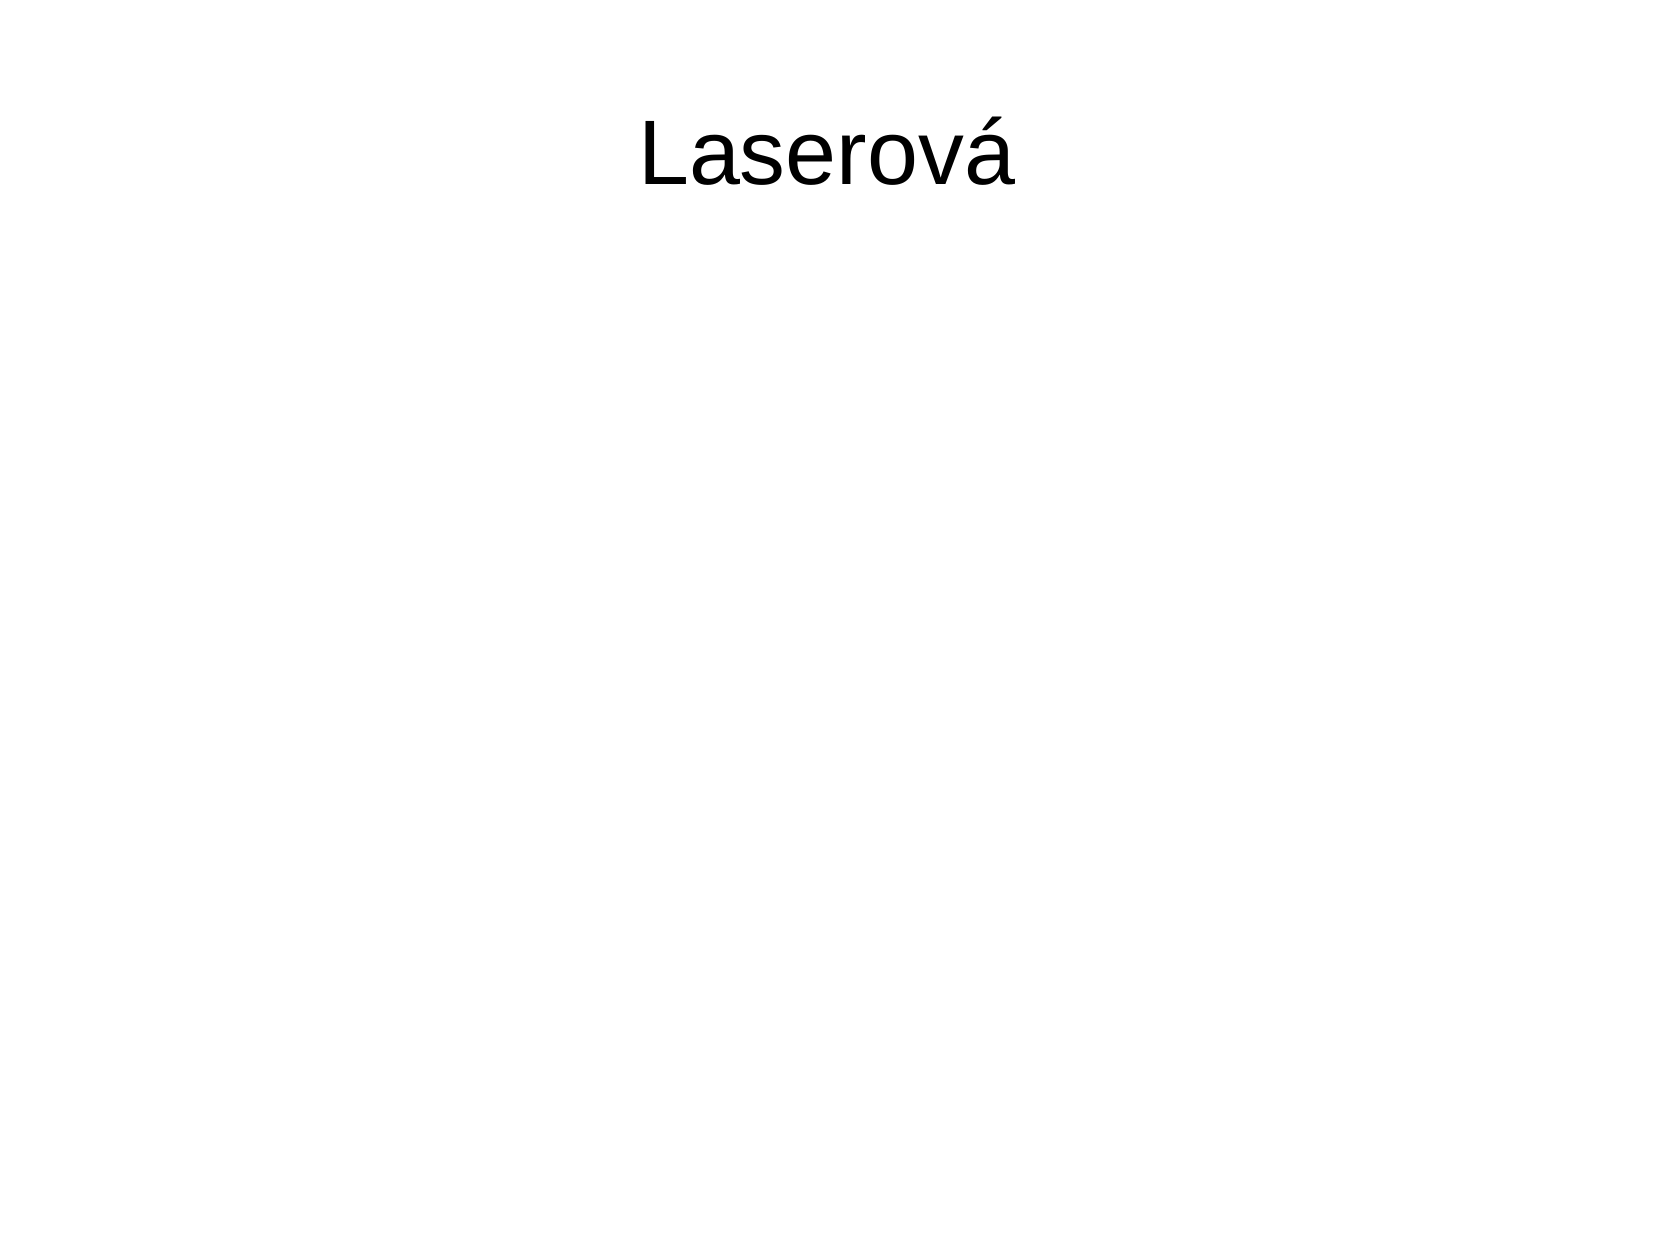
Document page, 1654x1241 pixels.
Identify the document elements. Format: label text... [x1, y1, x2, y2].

title Laserová [82, 49, 1571, 257]
